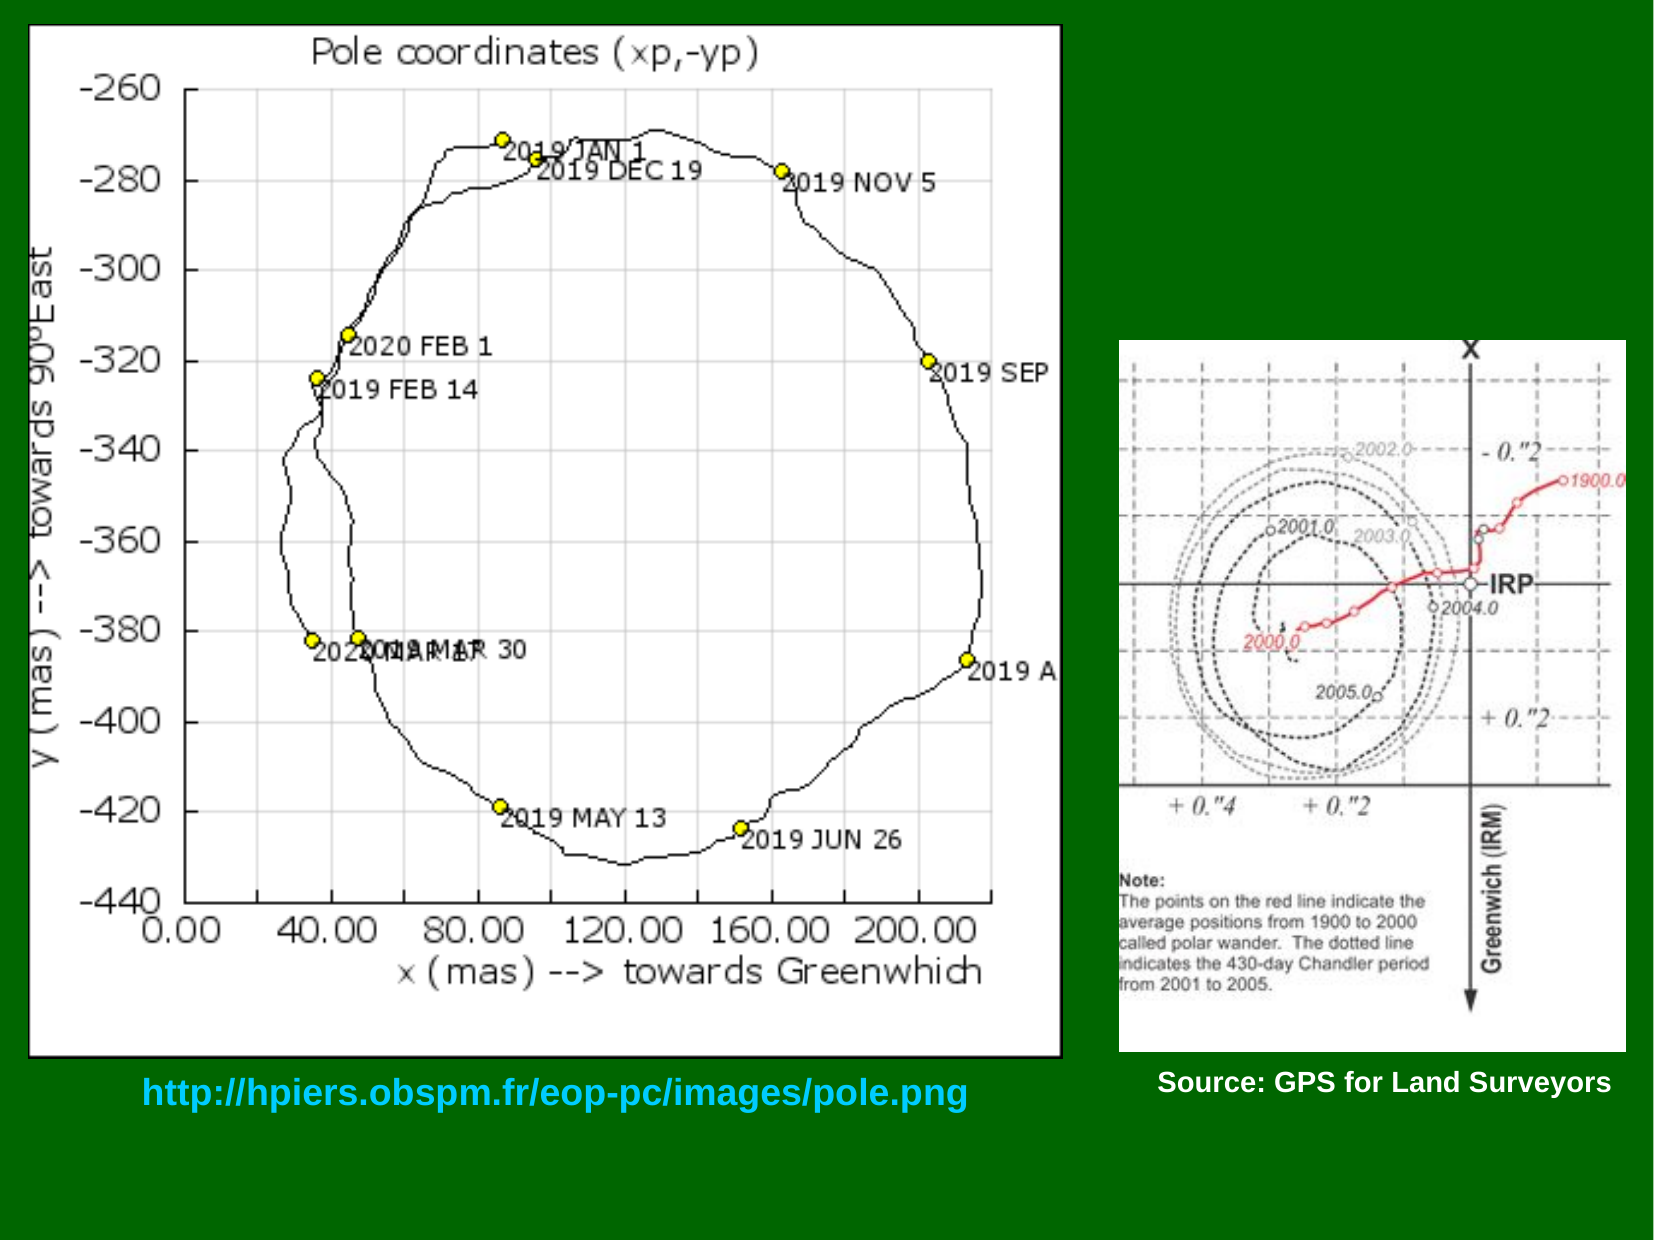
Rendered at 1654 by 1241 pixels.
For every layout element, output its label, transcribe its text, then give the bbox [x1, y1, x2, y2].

text_box Source: GPS for Land Surveyors [1142, 1059, 1628, 1107]
text_box http://hpiers.obspm.fr/eop-pc/images/pole.png [126, 1064, 986, 1121]
picture [28, 24, 1063, 1059]
picture [1119, 340, 1626, 1052]
